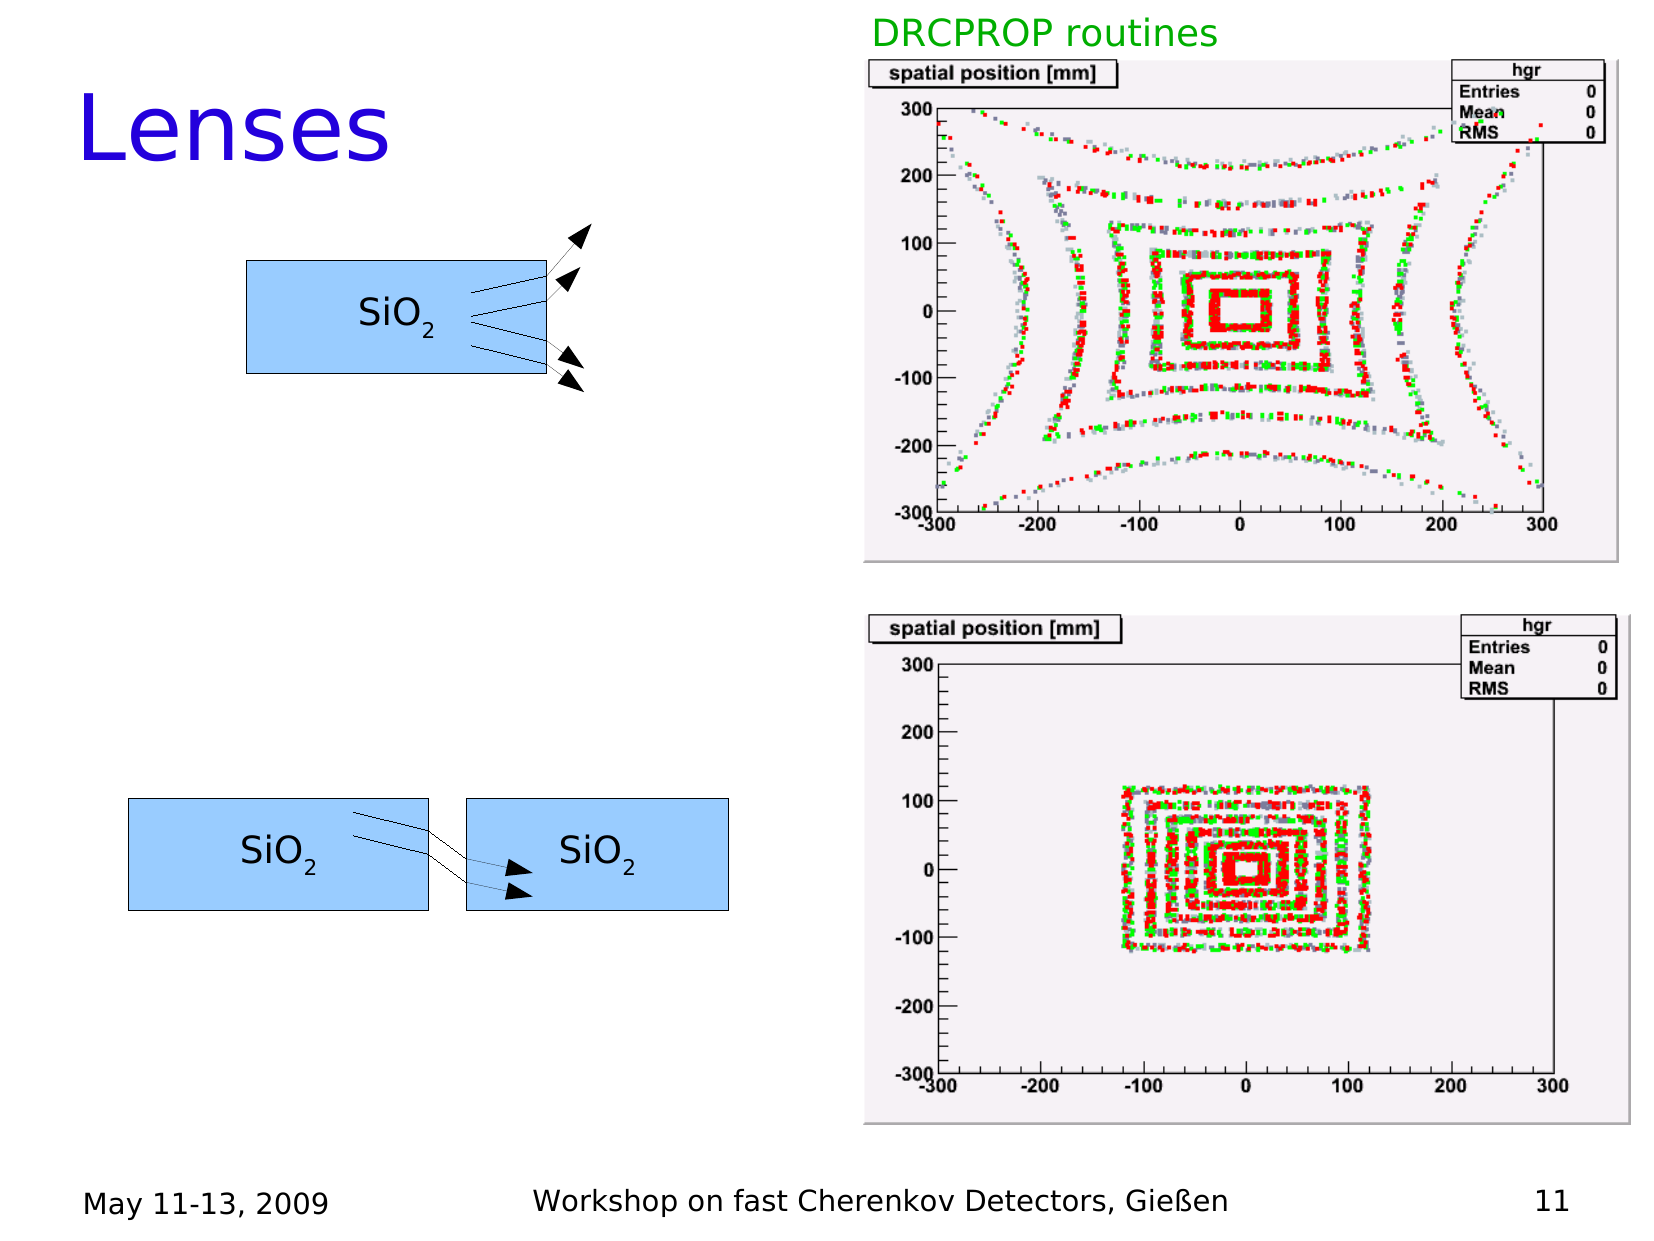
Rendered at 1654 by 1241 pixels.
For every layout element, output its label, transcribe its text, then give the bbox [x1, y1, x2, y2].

text_box DRCPROP routines [856, 4, 1234, 64]
picture [862, 613, 1631, 1126]
title Lenses [75, 75, 862, 183]
text_box SiO2 [246, 260, 547, 374]
text_box SiO2 [128, 798, 429, 911]
picture [862, 58, 1619, 563]
text_box SiO2 [466, 798, 729, 911]
